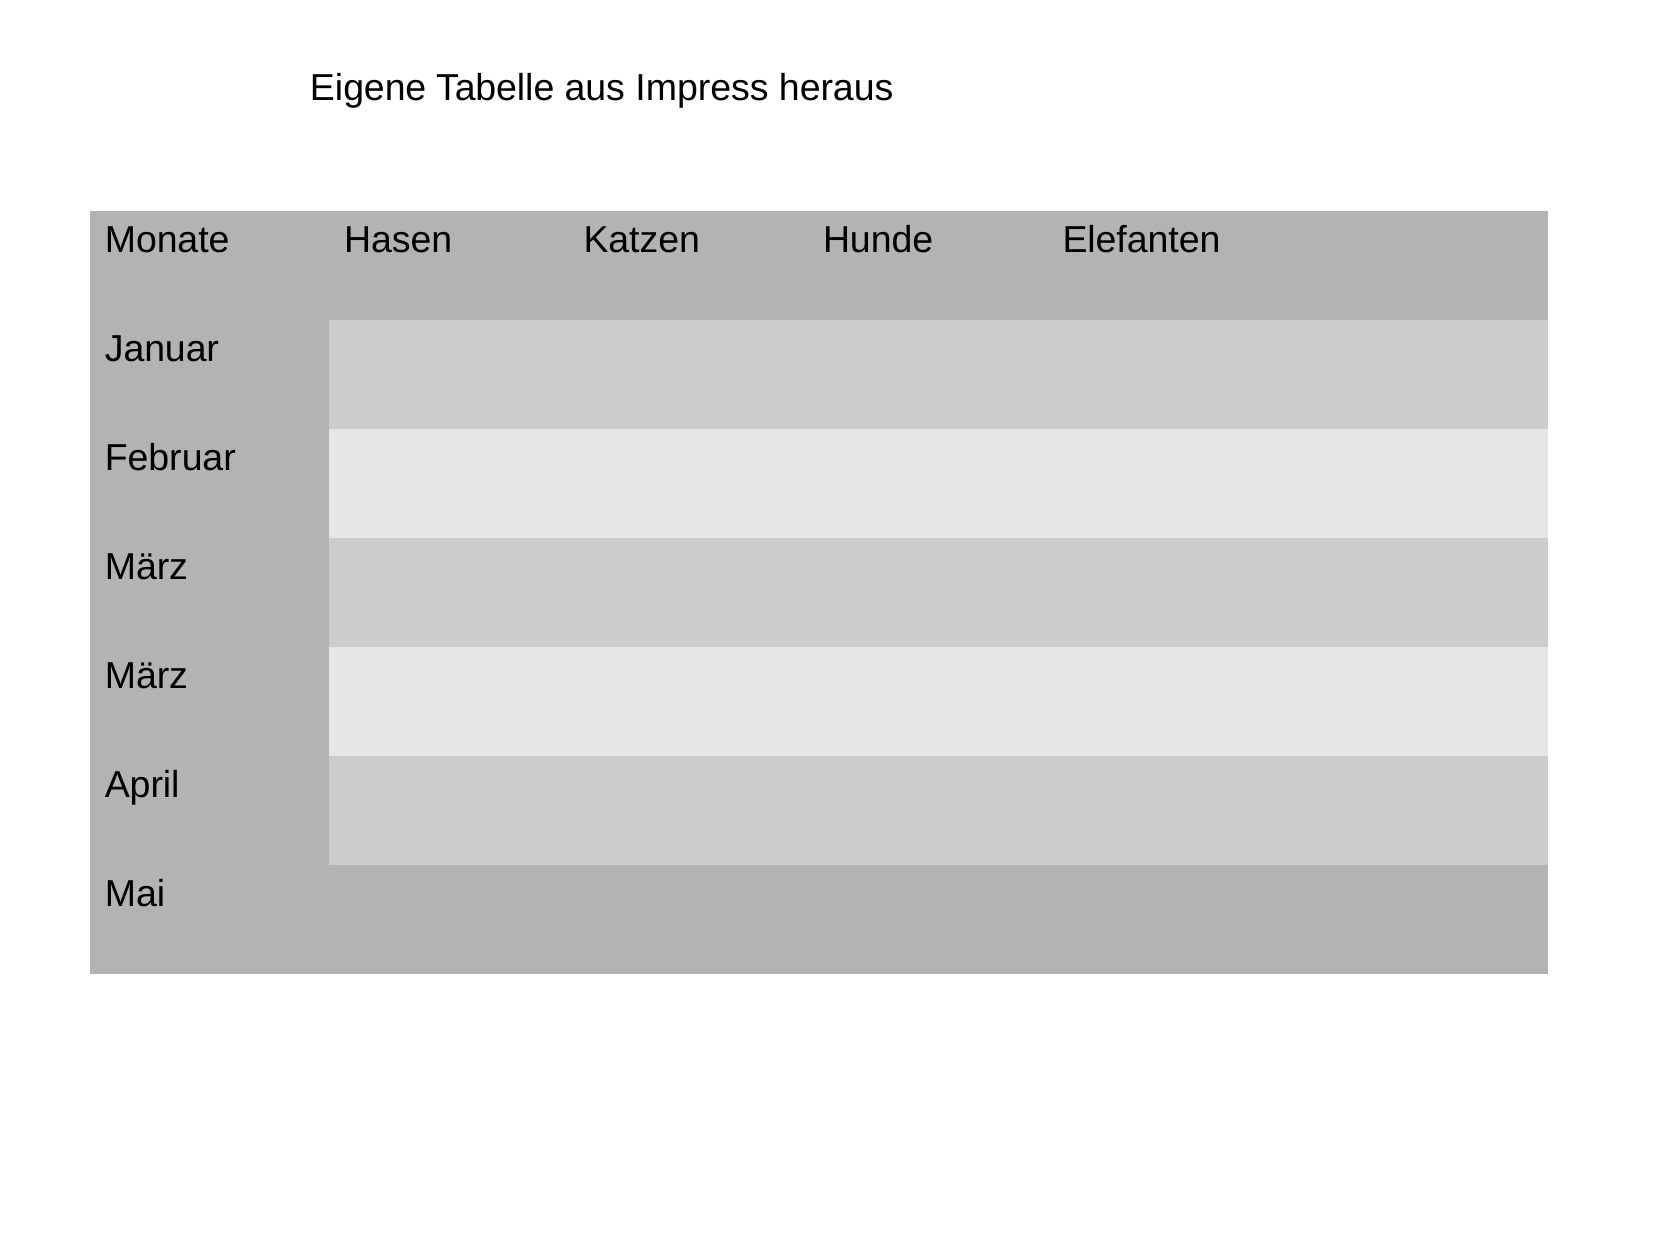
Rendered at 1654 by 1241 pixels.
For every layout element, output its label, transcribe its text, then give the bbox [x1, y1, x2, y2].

table_cell [808, 429, 1048, 538]
table_cell Januar [90, 320, 329, 429]
table_cell Mai [90, 865, 329, 974]
table_cell Februar [90, 429, 329, 538]
table_cell [569, 865, 808, 974]
table_cell [1048, 538, 1548, 647]
table_header Monate [90, 211, 329, 320]
table_cell [808, 647, 1048, 756]
table_cell [1048, 320, 1548, 429]
table_cell [808, 320, 1048, 429]
table_cell [569, 538, 808, 647]
table_cell [329, 756, 569, 865]
table_cell [569, 320, 808, 429]
table_cell [1048, 865, 1548, 974]
table_header Elefanten [1048, 211, 1548, 320]
table_cell [329, 320, 569, 429]
table_cell April [90, 756, 329, 865]
table_header Katzen [569, 211, 808, 320]
table_cell [329, 647, 569, 756]
table_cell [569, 647, 808, 756]
table_header Hasen [329, 211, 569, 320]
table_cell März [90, 538, 329, 647]
table_cell [329, 865, 569, 974]
table_cell [329, 538, 569, 647]
table_cell [808, 865, 1048, 974]
table_cell [329, 429, 569, 538]
table_cell [808, 756, 1048, 865]
text_box Eigene Tabelle aus Impress heraus [295, 59, 1063, 116]
table_cell März [90, 647, 329, 756]
table_cell [808, 538, 1048, 647]
table_cell [1048, 756, 1548, 865]
table_header Hunde [808, 211, 1048, 320]
table_cell [569, 429, 808, 538]
table_cell [1048, 429, 1548, 538]
table_cell [569, 756, 808, 865]
table_cell [1048, 647, 1548, 756]
